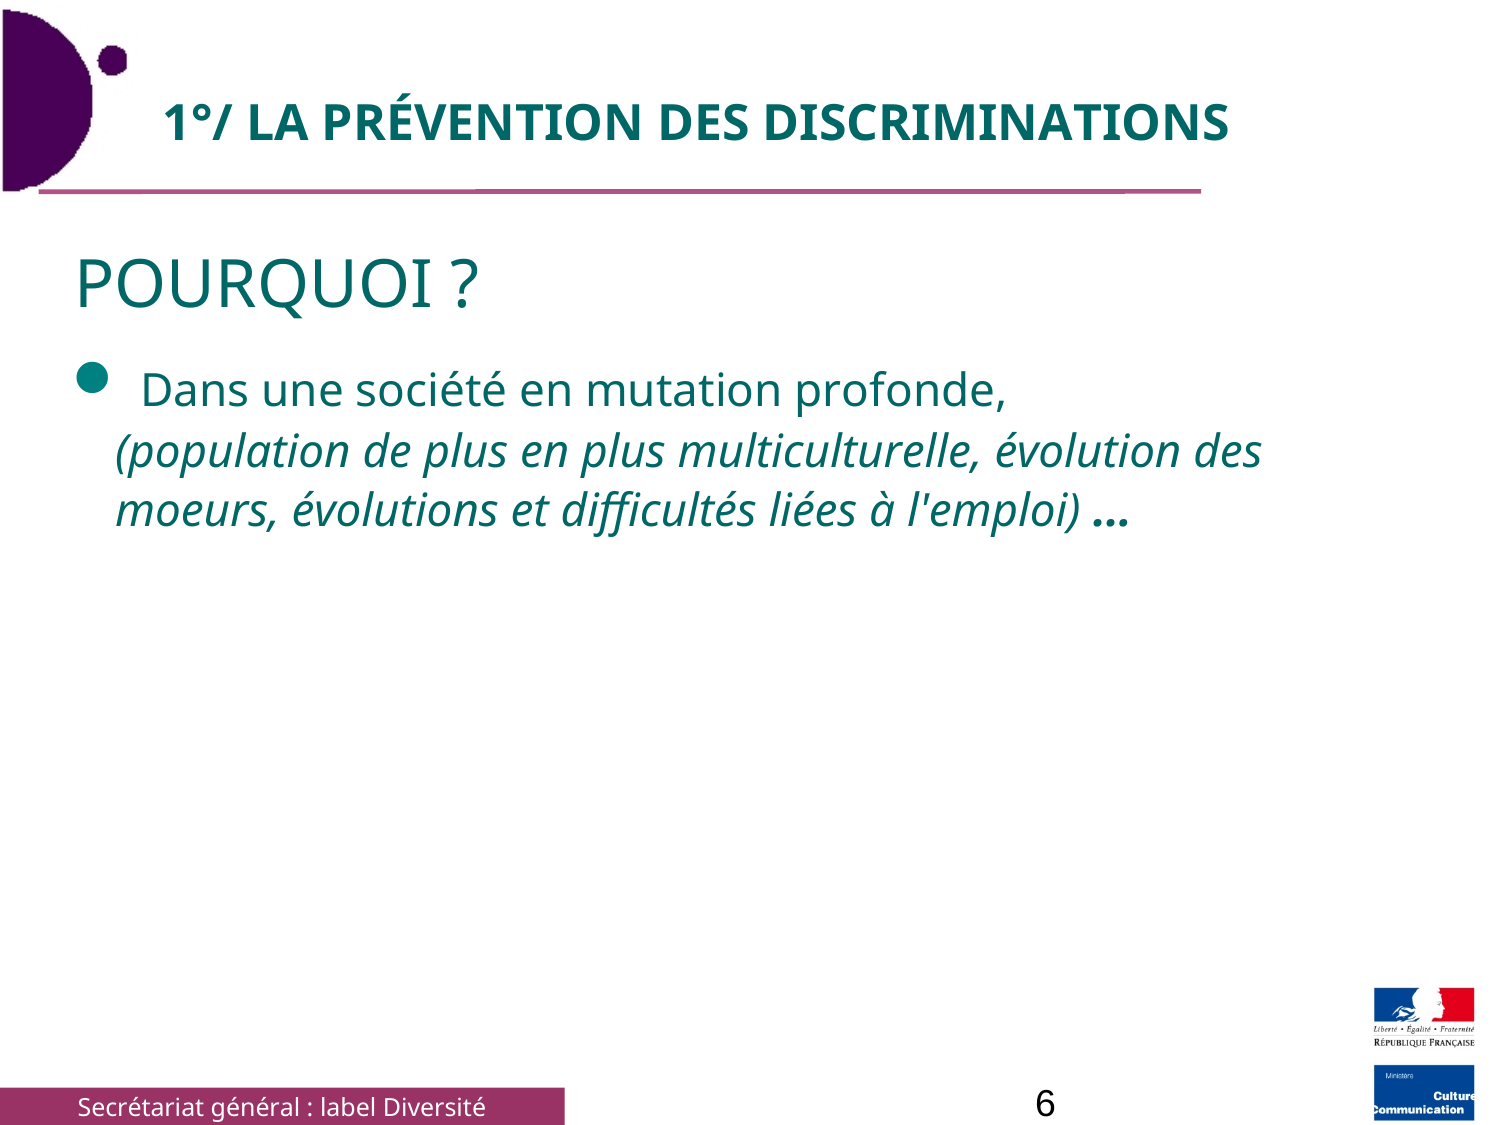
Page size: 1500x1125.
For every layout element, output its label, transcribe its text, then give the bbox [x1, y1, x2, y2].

text_box Dans une société en mutation profonde, (population de plus en plus multiculturelle, évolution des moeurs, évolutions et difficultés liées à l'emploi) ... [57, 339, 1416, 571]
text_box POURQUOI ? [59, 236, 562, 330]
picture [0, 0, 149, 204]
text_box <numéro> [1020, 1071, 1370, 1125]
text_box 1°/ LA PRÉVENTION DES DISCRIMINATIONS [147, 81, 1418, 160]
picture [1370, 979, 1477, 1125]
